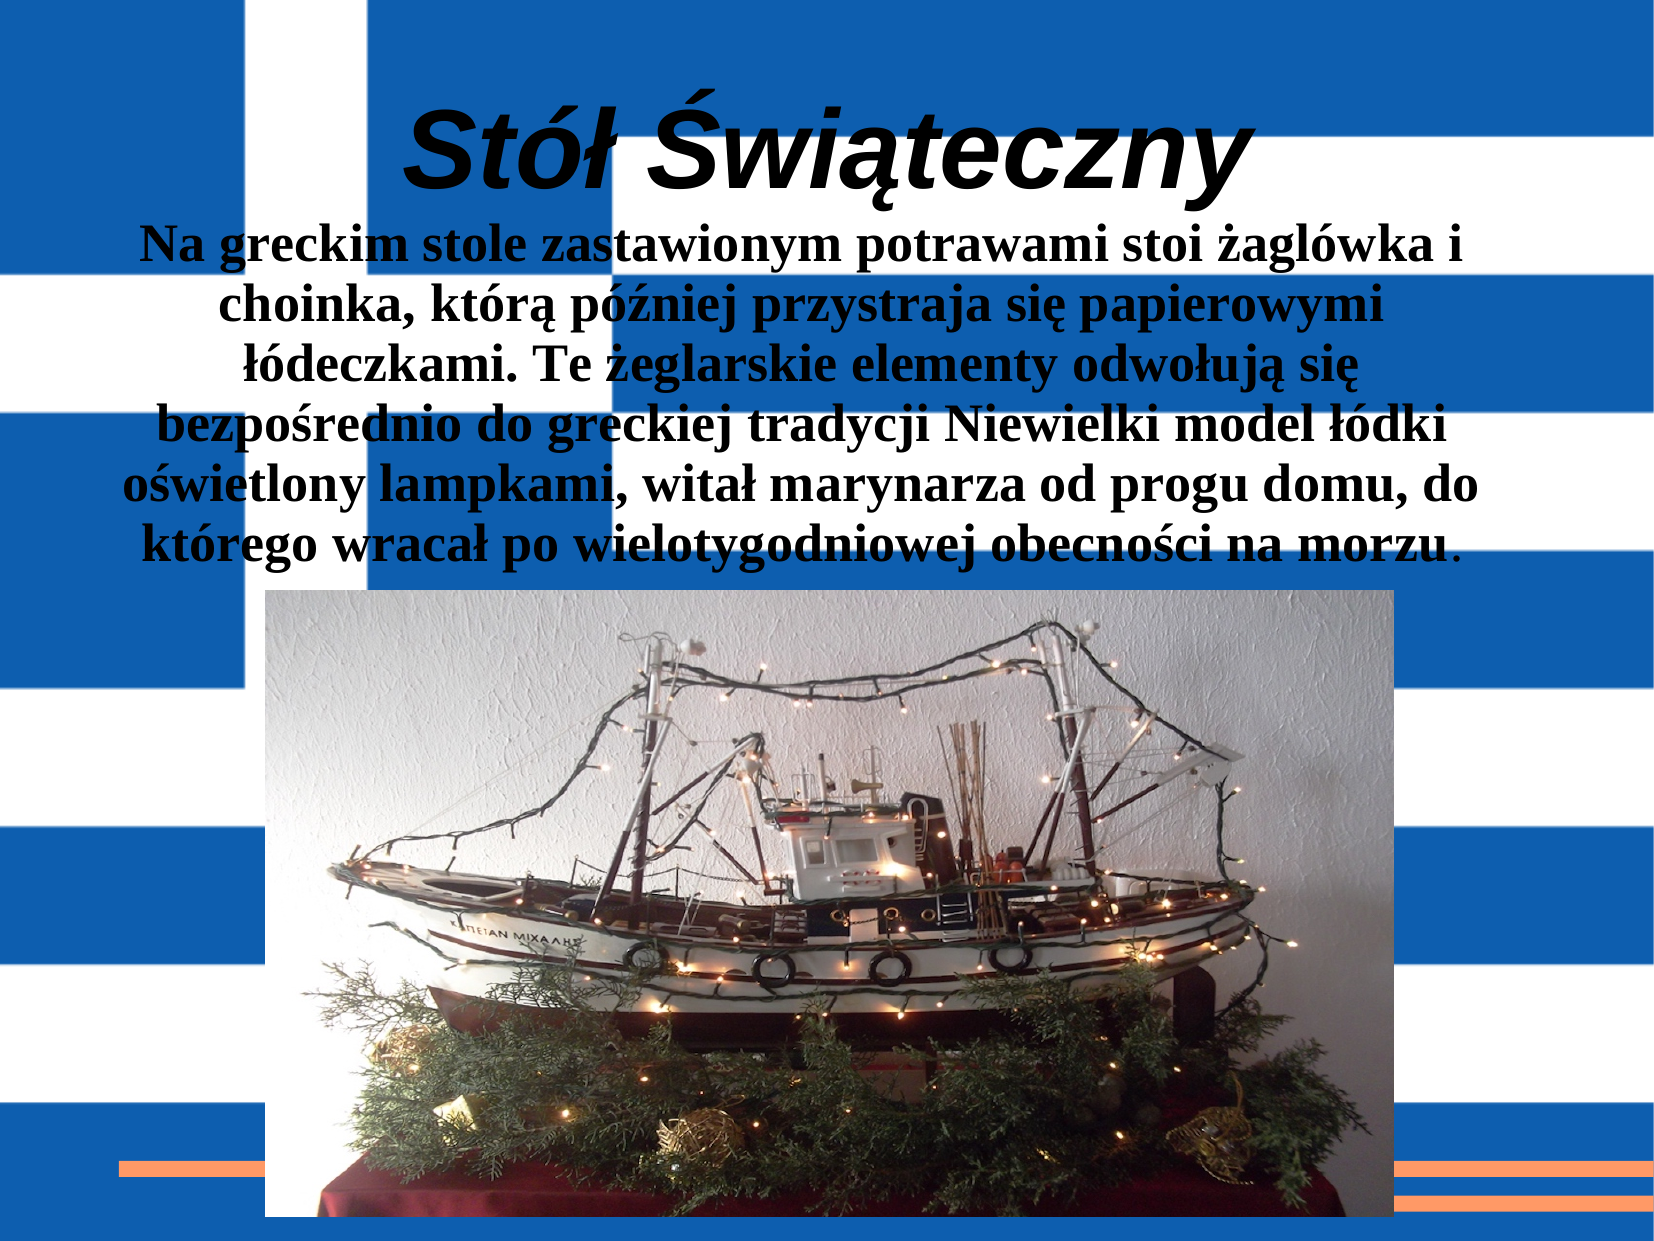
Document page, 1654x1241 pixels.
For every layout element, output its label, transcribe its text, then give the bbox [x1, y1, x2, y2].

title Stół Świąteczny [121, 46, 1534, 254]
list Na greckim stole zastawionym potrawami stoi żaglówka i choinka, którą później przystraja się papierowymi łódeczkami. Te żeglarskie elementy odwołują się bezpośrednio do greckiej tradycji Niewielki model łódki oświetlony lampkami, witał marynarza od progu domu, do którego wracał po wielotygodniowej obecności na morzu. [47, 213, 1487, 1024]
picture [0, 0, 1654, 1241]
